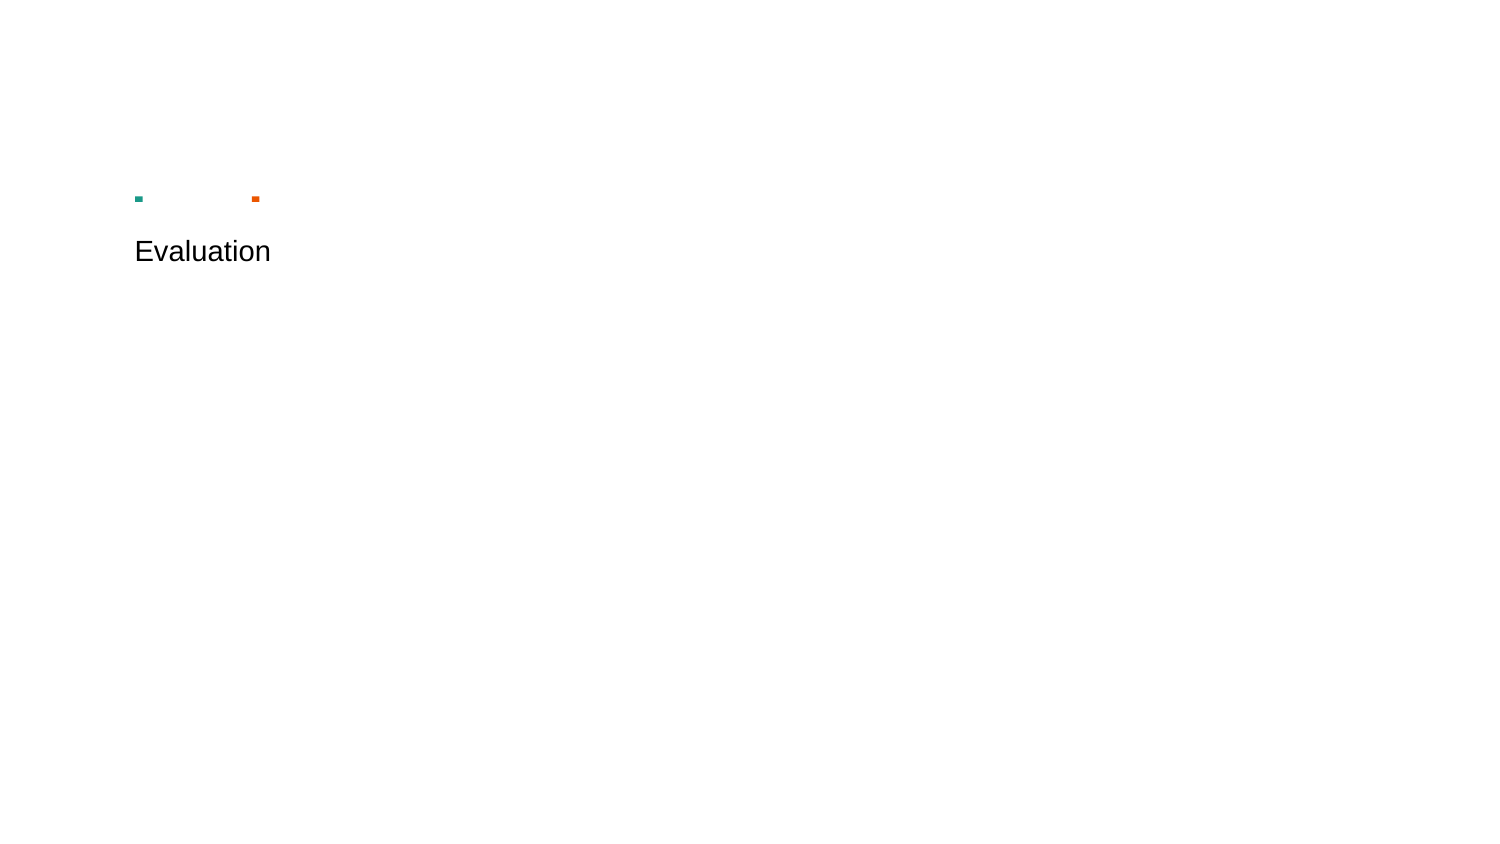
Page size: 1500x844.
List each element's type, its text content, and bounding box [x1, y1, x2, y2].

title Evaluation [119, 216, 1381, 490]
